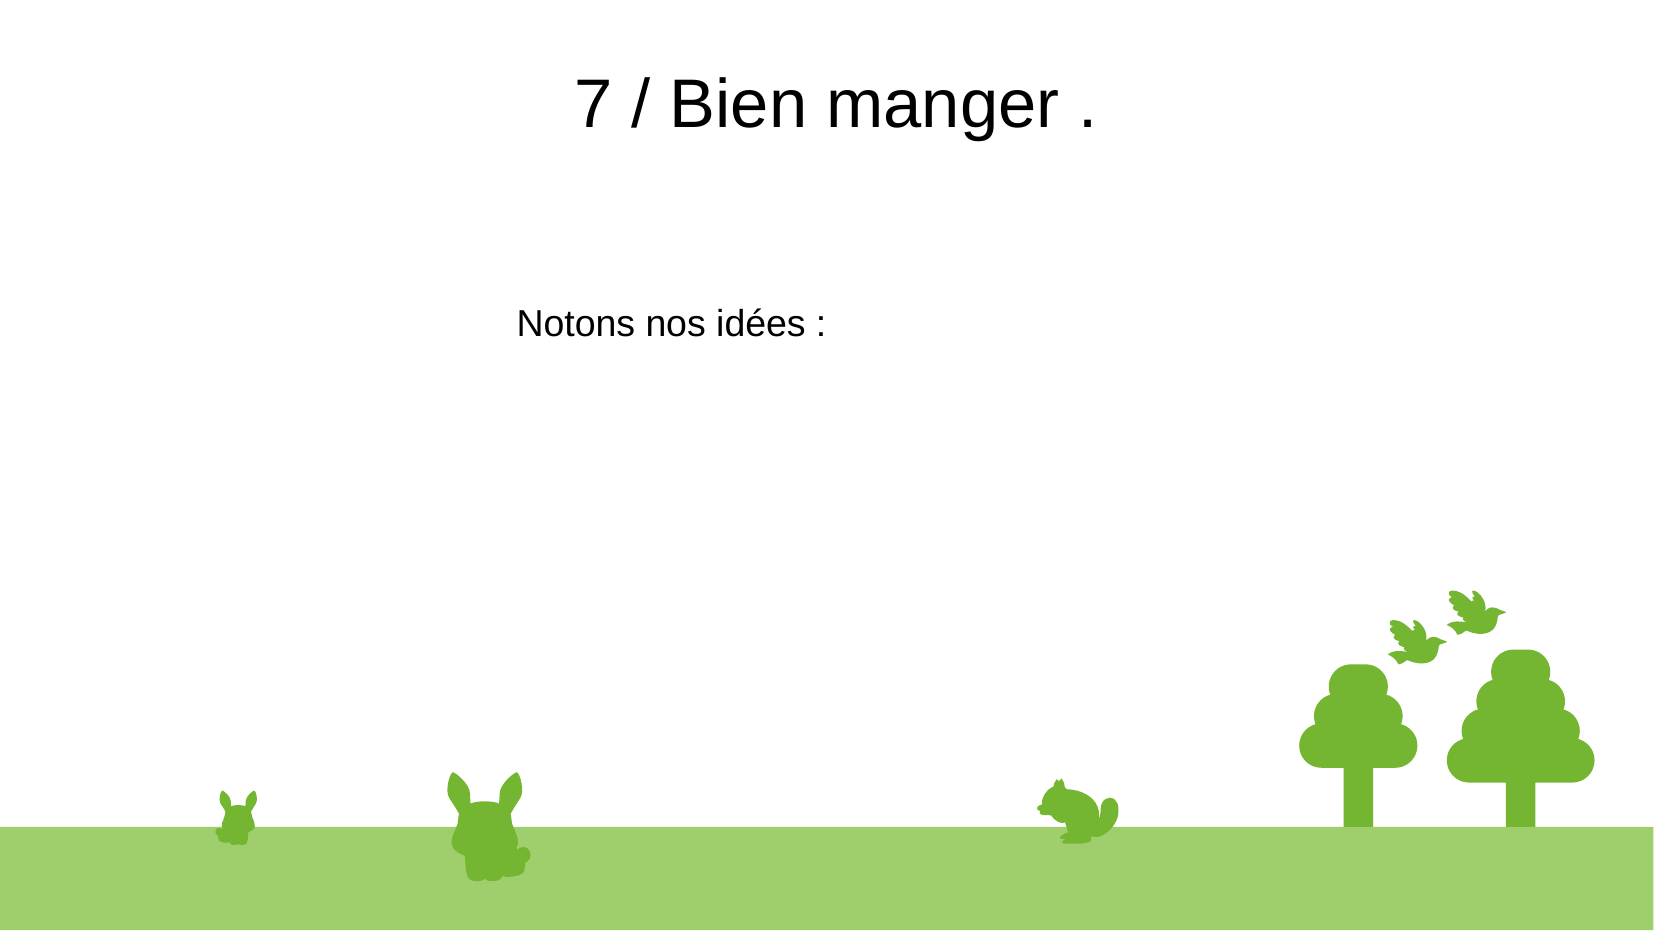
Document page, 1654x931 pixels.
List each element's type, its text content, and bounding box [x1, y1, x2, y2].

title 7 / Bien manger . [88, 29, 1565, 178]
text_box Notons nos idées : [501, 295, 1123, 473]
